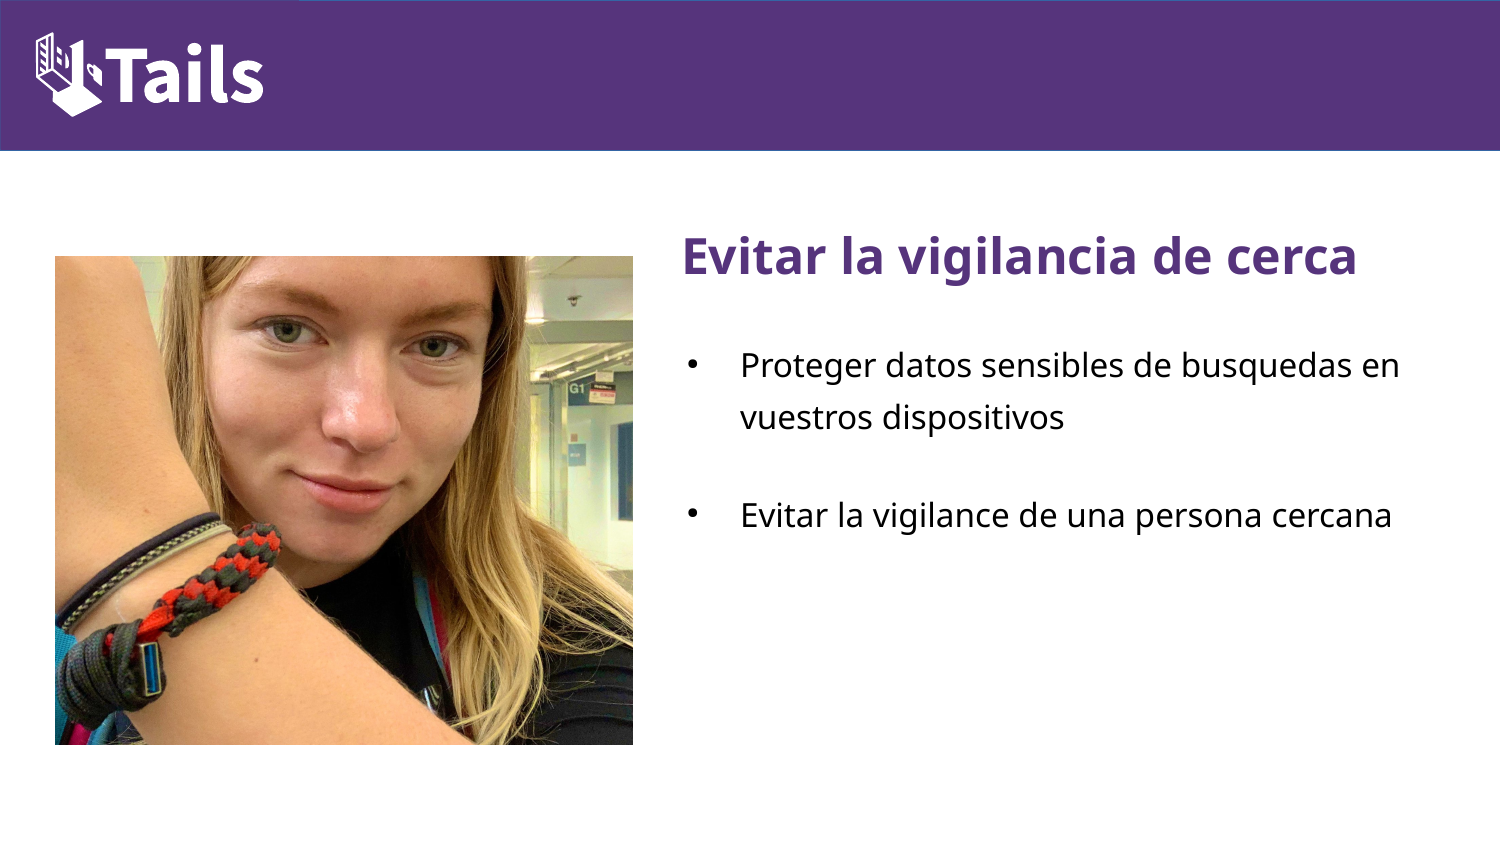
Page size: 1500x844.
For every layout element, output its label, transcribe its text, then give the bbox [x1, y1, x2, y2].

picture [55, 256, 633, 745]
title Evitar la vigilancia de cerca [680, 197, 1426, 314]
list Proteger datos sensibles de busquedas en vuestros dispositivos Evitar la vigilance de una persona cercana [669, 335, 1463, 826]
